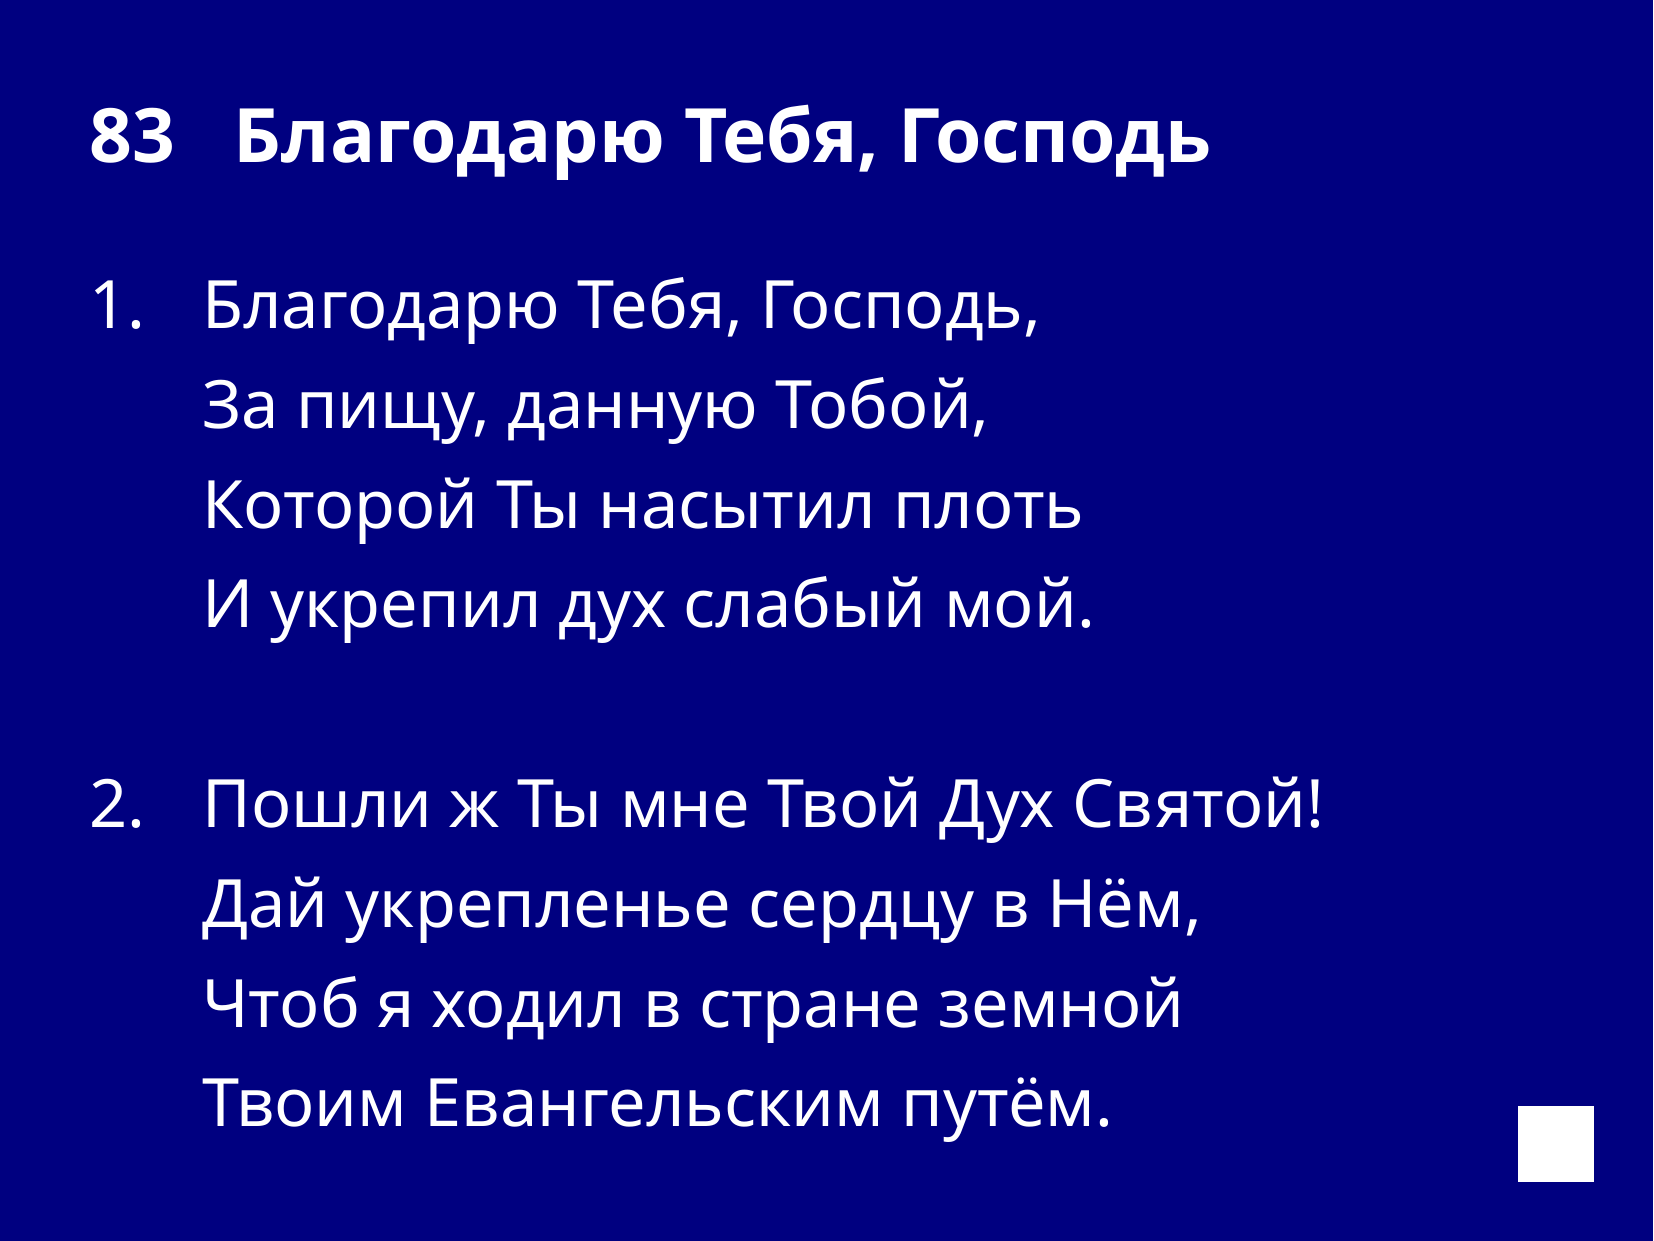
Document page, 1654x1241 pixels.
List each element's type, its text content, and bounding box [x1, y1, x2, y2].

text_box [1518, 1106, 1594, 1182]
text_box 1. Благодарю Тебя, Господь, За пищу, данную Тобой, Которой Ты насытил плоть И укрепил дух слабый мой. 2. Пошли ж Ты мне Твой Дух Святой! Дай укрепленье сердцу в Нём, Чтоб я ходил в стране земной Твоим Евангельским путём. [75, 188, 1576, 1163]
text_box 83 Благодарю Тебя, Господь [75, 75, 1576, 188]
